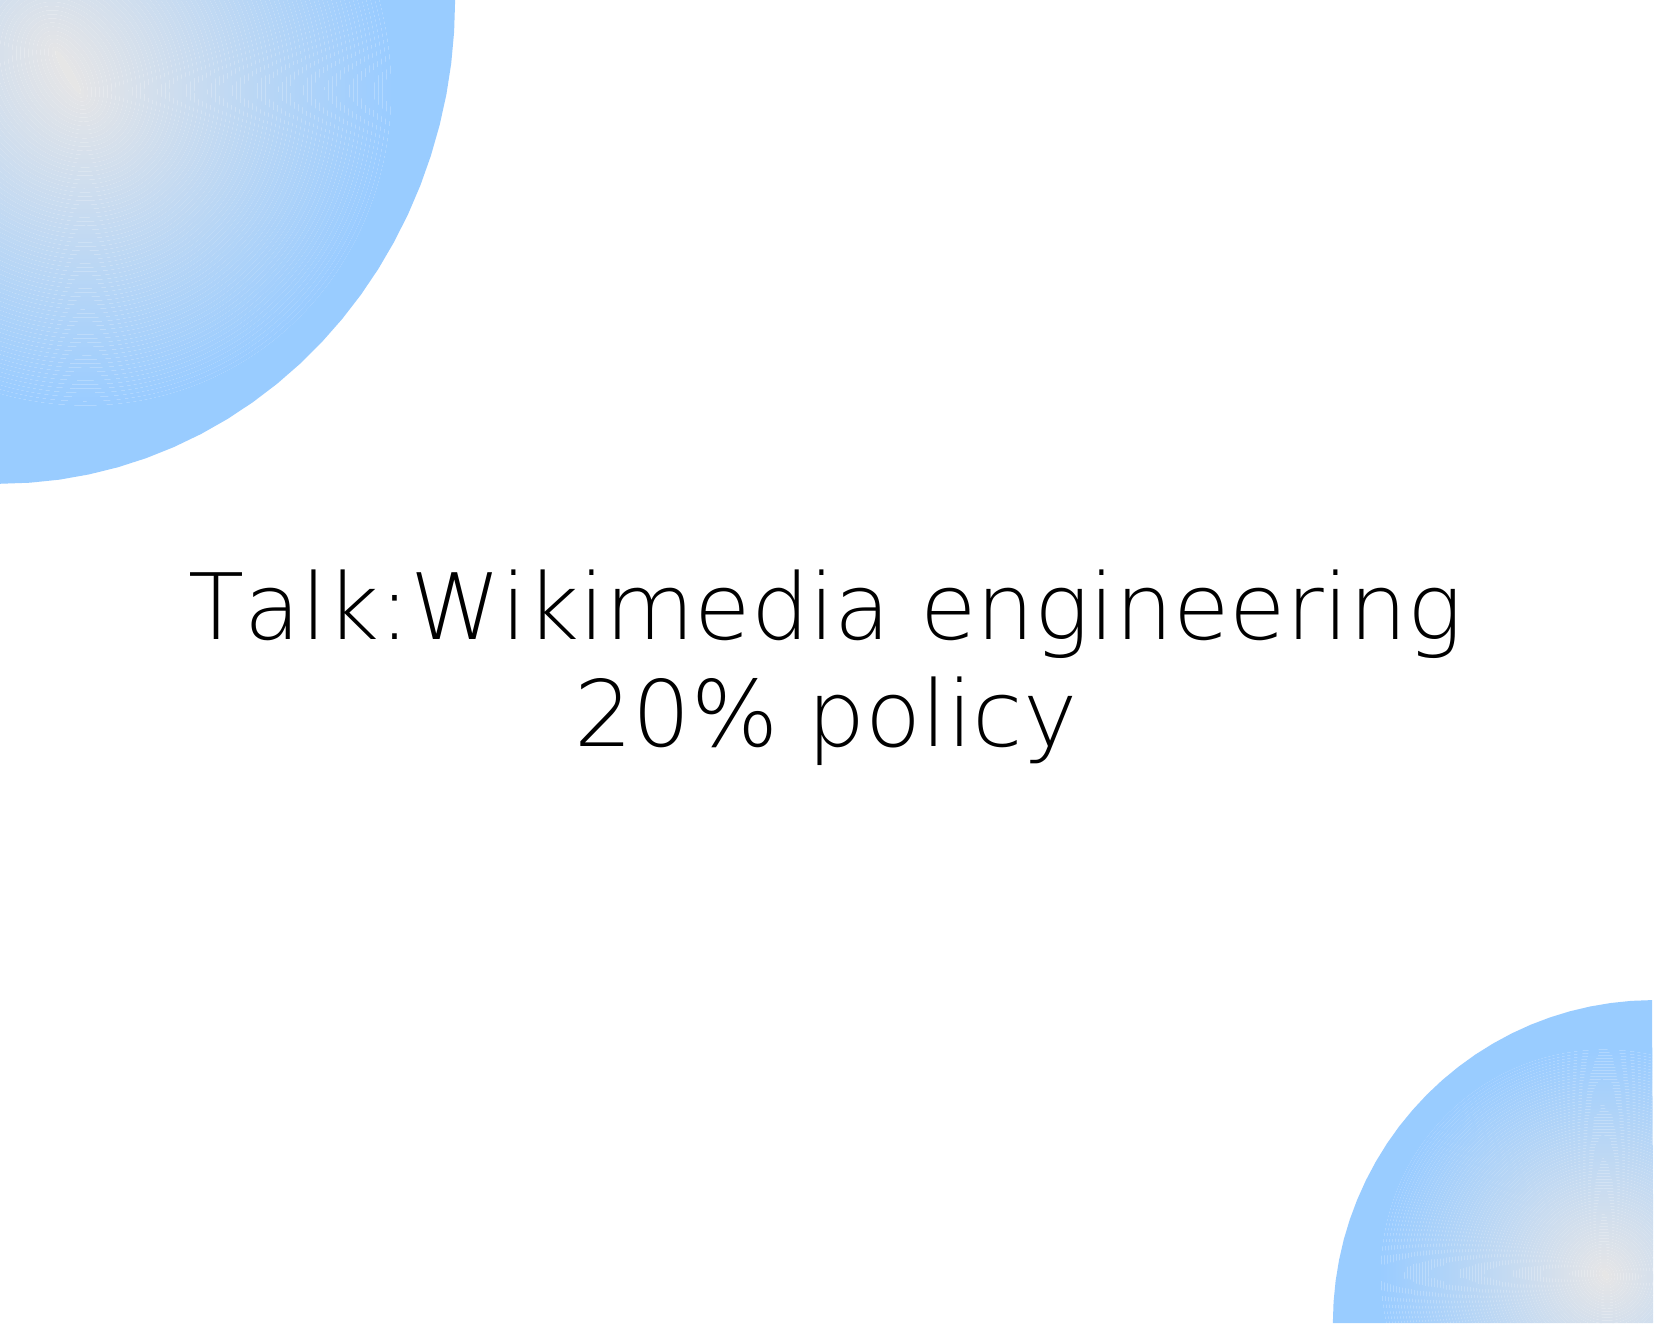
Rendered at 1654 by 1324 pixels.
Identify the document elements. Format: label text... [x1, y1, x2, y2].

subtitle Talk:Wikimedia engineering 20% policy [82, 149, 1571, 1174]
